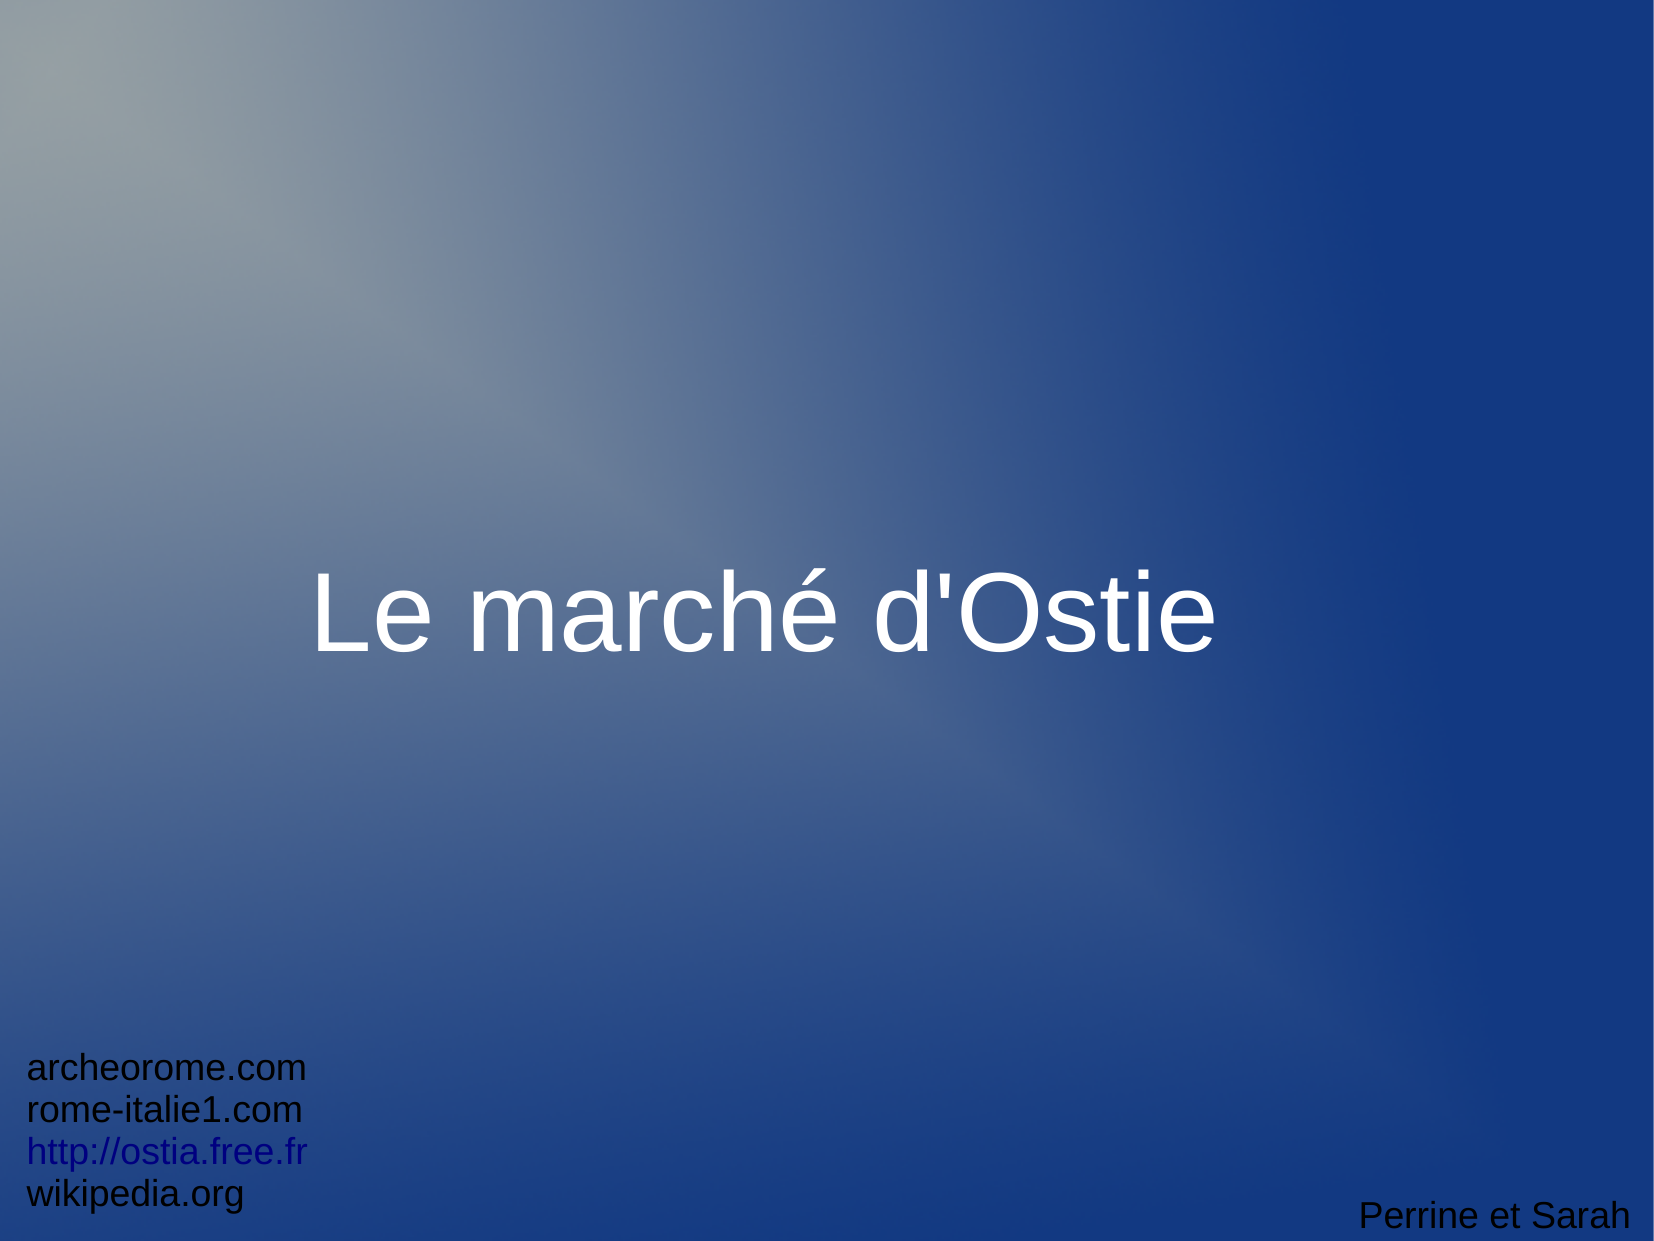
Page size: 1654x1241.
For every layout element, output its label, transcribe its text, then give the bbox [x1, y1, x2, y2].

text_box Perrine et Sarah [944, 1145, 1654, 1241]
list Le marché d'Ostie [82, 290, 1571, 1094]
picture [0, 0, 1654, 1241]
text_box archeorome.com rome-italie1.com http://ostia.free.fr wikipedia.org [11, 1039, 414, 1223]
